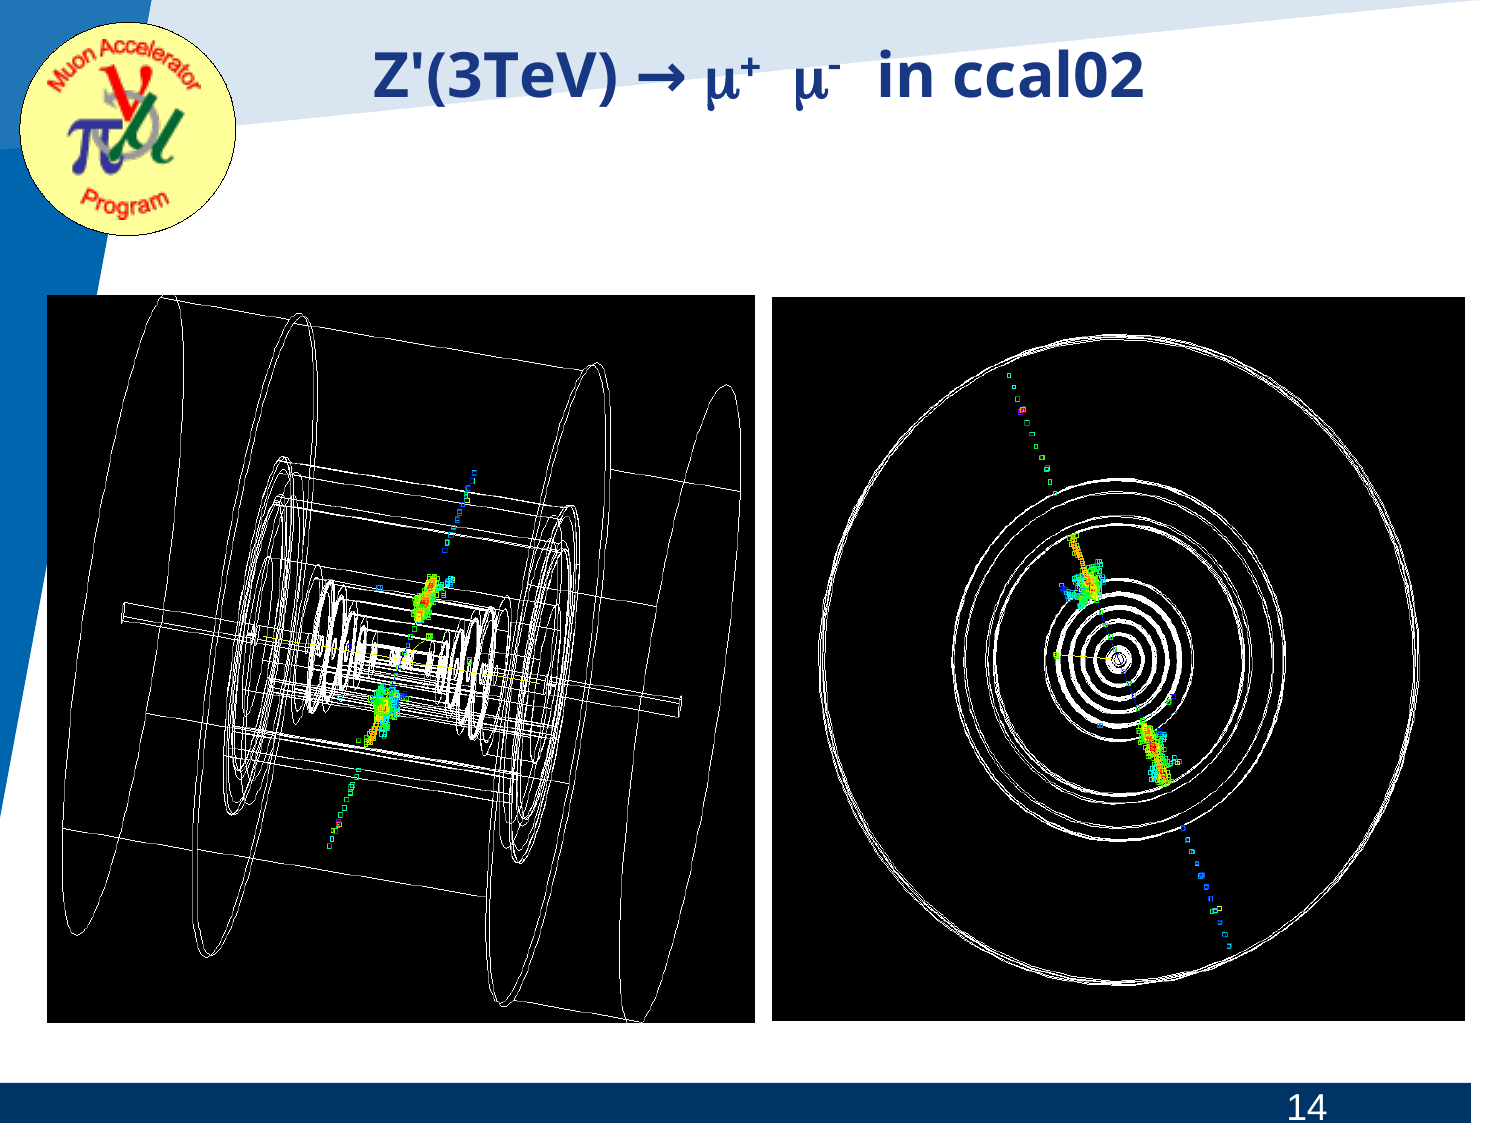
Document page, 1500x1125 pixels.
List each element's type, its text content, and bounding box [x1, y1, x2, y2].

picture [772, 297, 1465, 1021]
picture [47, 39, 201, 220]
picture [47, 295, 755, 1023]
title Z'(3TeV) → m+ m- in ccal02 [167, 0, 1335, 156]
